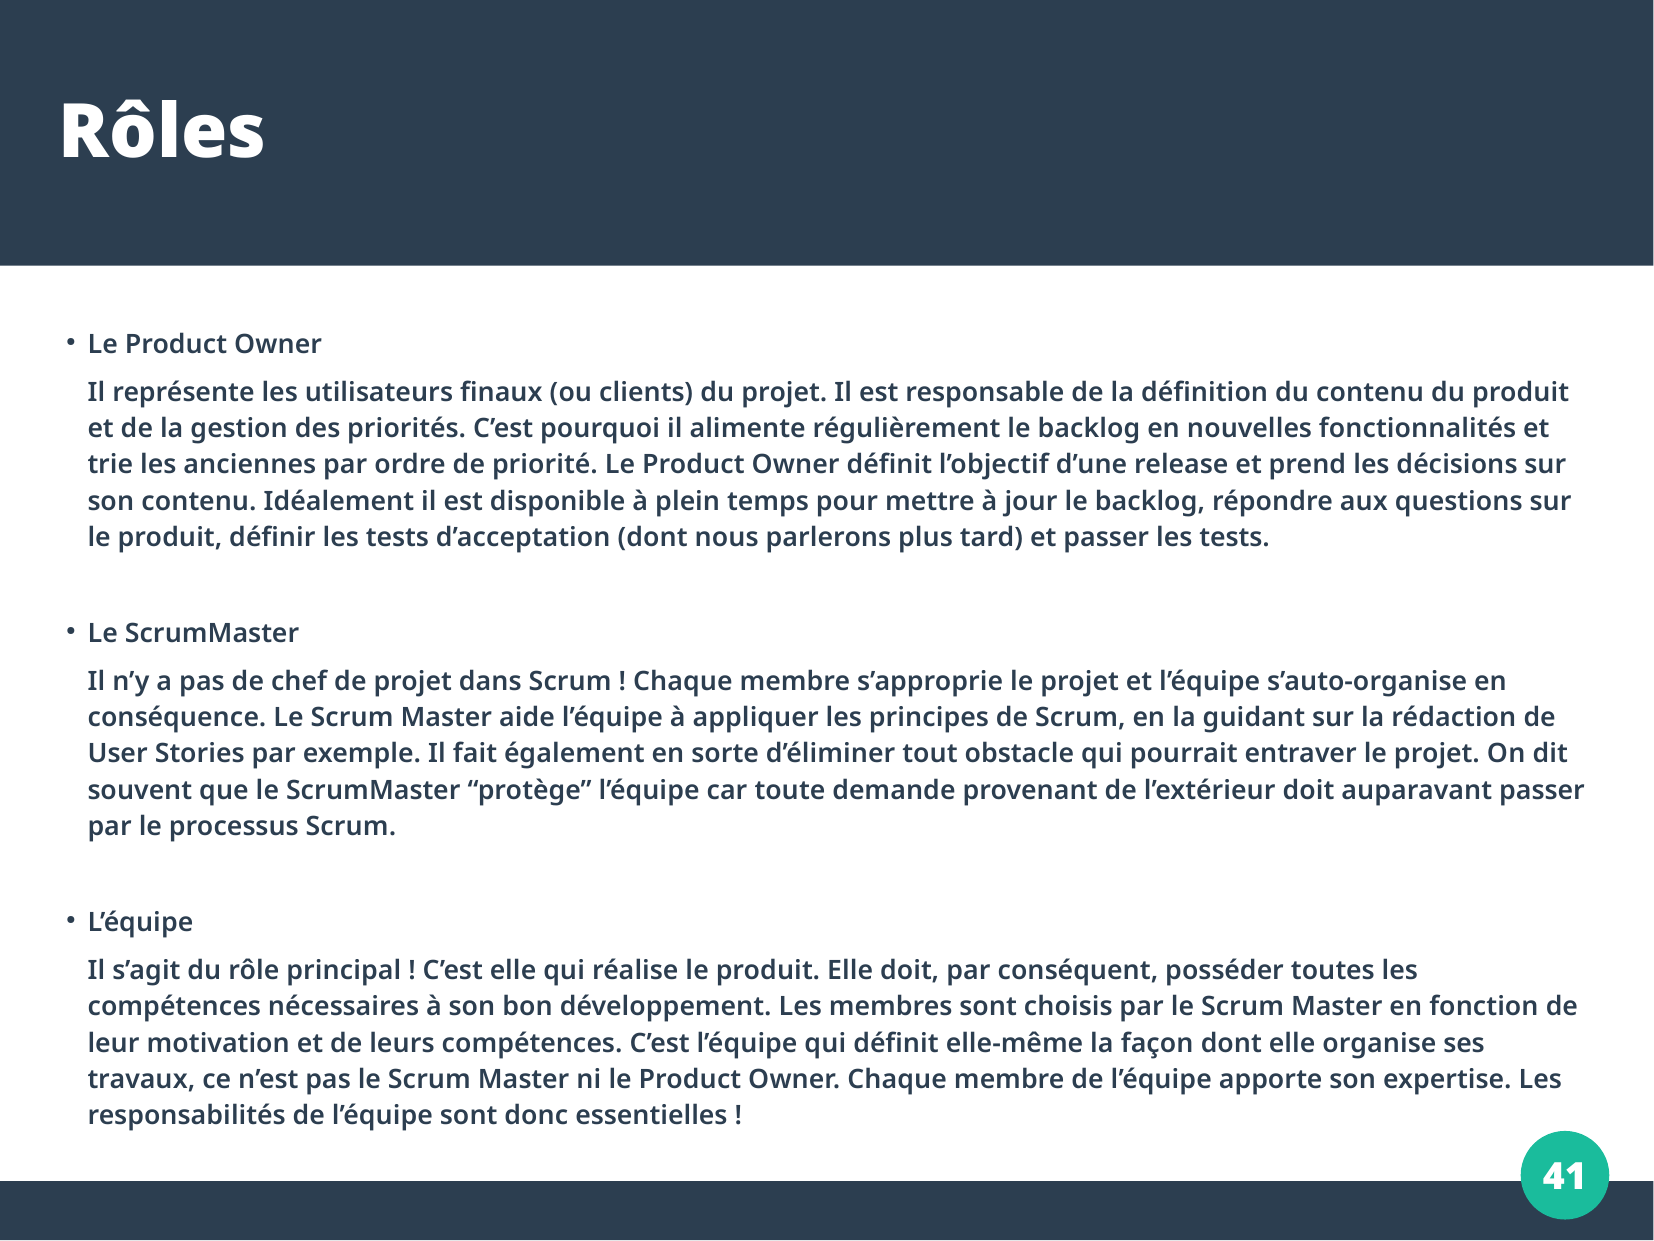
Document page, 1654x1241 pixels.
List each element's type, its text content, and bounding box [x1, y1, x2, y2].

list Le Product Owner Il représente les utilisateurs finaux (ou clients) du projet. Il est responsable de la définition du contenu du produit et de la gestion des priorités. C’est pourquoi il alimente régulièrement le backlog en nouvelles fonctionnalités et trie les anciennes par ordre de priorité. Le Product Owner définit l’objectif d’une release et prend les décisions sur son contenu. Idéalement il est disponible à plein temps pour mettre à jour le backlog, répondre aux questions sur le produit, définir les tests d’acceptation (dont nous parlerons plus tard) et passer les tests. Le ScrumMaster Il n’y a pas de chef de projet dans Scrum ! Chaque membre s’approprie le projet et l’équipe s’auto-organise en conséquence. Le Scrum Master aide l’équipe à appliquer les principes de Scrum, en la guidant sur la rédaction de User Stories par exemple. Il fait également en sorte d’éliminer tout obstacle qui pourrait entraver le projet. On dit souvent que le ScrumMaster “protège” l’équipe car toute demande provenant de l’extérieur doit auparavant passer par le processus Scrum. L’équipe Il s’agit du rôle principal ! C’est elle qui réalise le produit. Elle doit, par conséquent, posséder toutes les compétences nécessaires à son bon développement. Les membres sont choisis par le Scrum Master en fonction de leur motivation et de leurs compétences. C’est l’équipe qui définit elle-même la façon dont elle organise ses travaux, ce n’est pas le Scrum Master ni le Product Owner. Chaque membre de l’équipe apporte son expertise. Les responsabilités de l’équipe sont donc essentielles ! [59, 324, 1595, 1152]
title Rôles [59, 49, 1595, 207]
